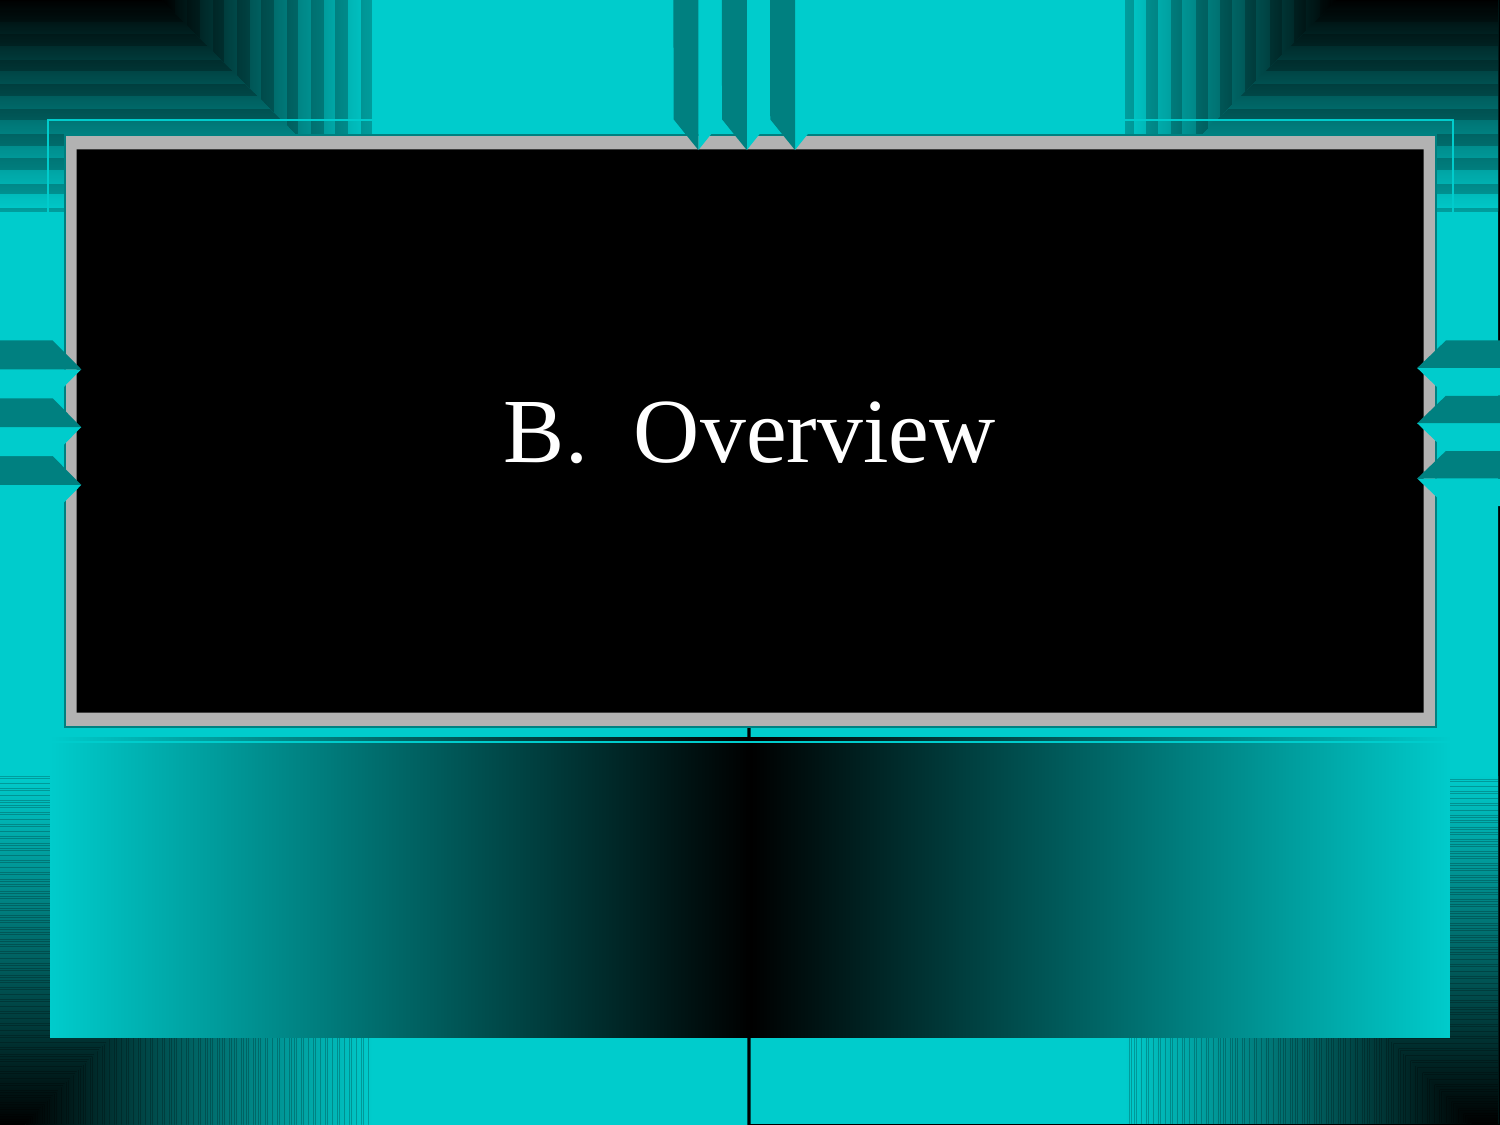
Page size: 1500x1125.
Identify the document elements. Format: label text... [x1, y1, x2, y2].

title B. Overview [112, 337, 1388, 525]
